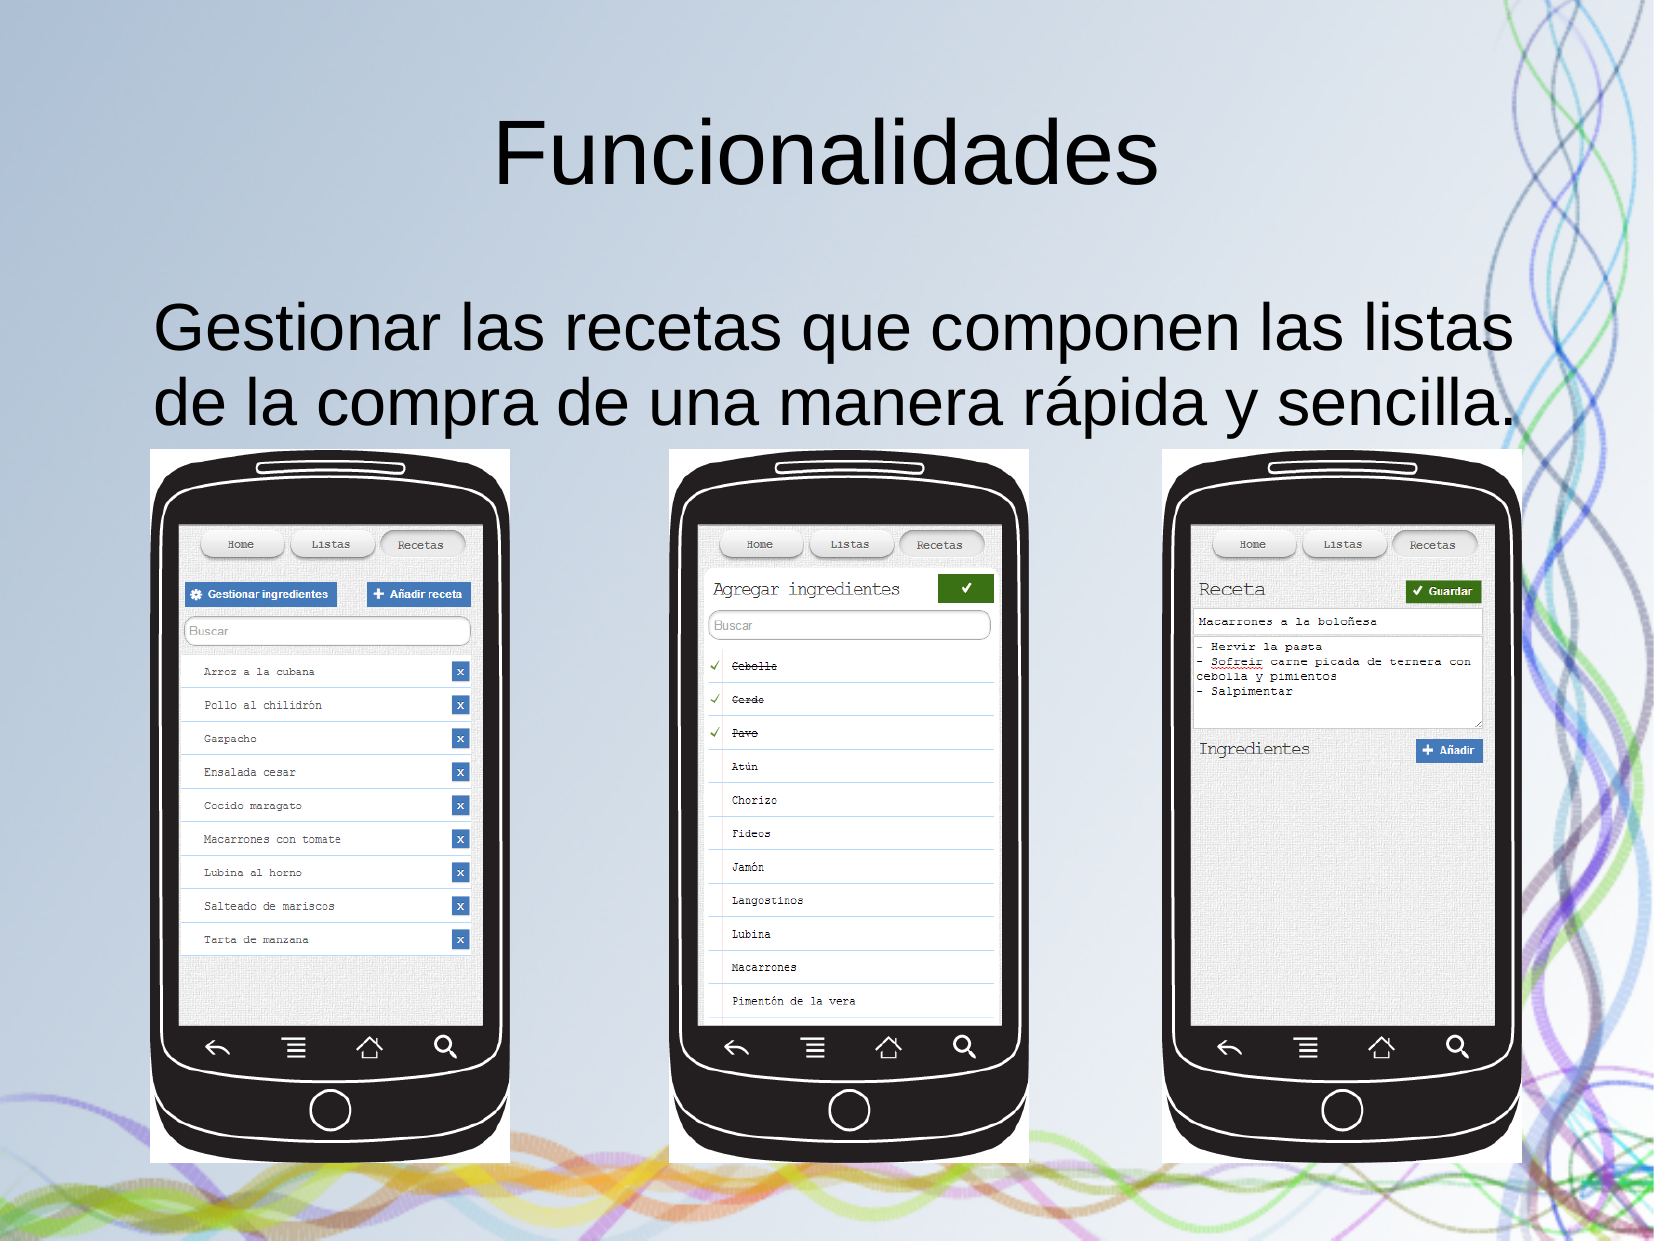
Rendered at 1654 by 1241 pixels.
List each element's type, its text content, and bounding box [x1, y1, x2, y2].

picture [0, 0, 1654, 1241]
list Gestionar las recetas que componen las listas de la compra de una manera rápida y sencilla. [82, 290, 1571, 1010]
title Funcionalidades [82, 49, 1571, 257]
